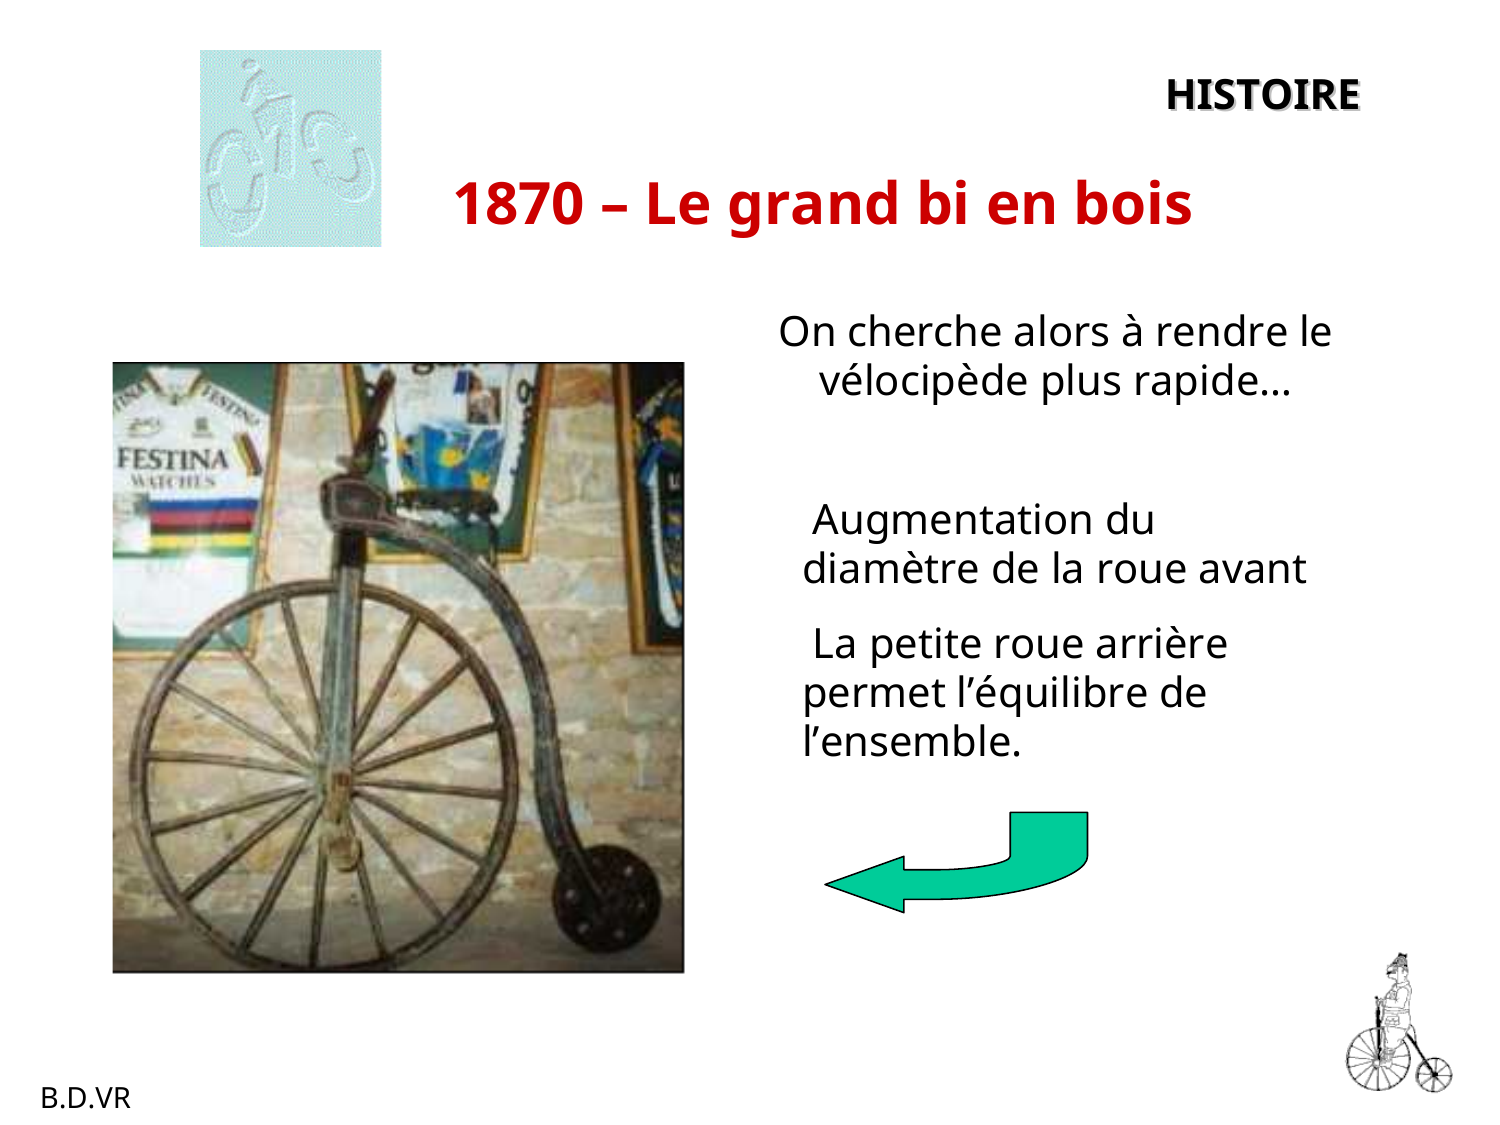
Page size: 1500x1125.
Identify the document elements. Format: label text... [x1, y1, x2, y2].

text_box On cherche alors à rendre le vélocipède plus rapide… [725, 299, 1388, 427]
picture [1337, 949, 1471, 1100]
text_box B.D.VR [24, 1073, 175, 1125]
text_box Augmentation du diamètre de la roue avant La petite roue arrière permet l’équilibre de l’ensemble. [787, 487, 1351, 793]
text_box 1870 – Le grand bi en bois [437, 162, 1300, 260]
text_box HISTOIRE [1150, 62, 1402, 128]
chart [200, 50, 382, 247]
chart [112, 362, 687, 976]
